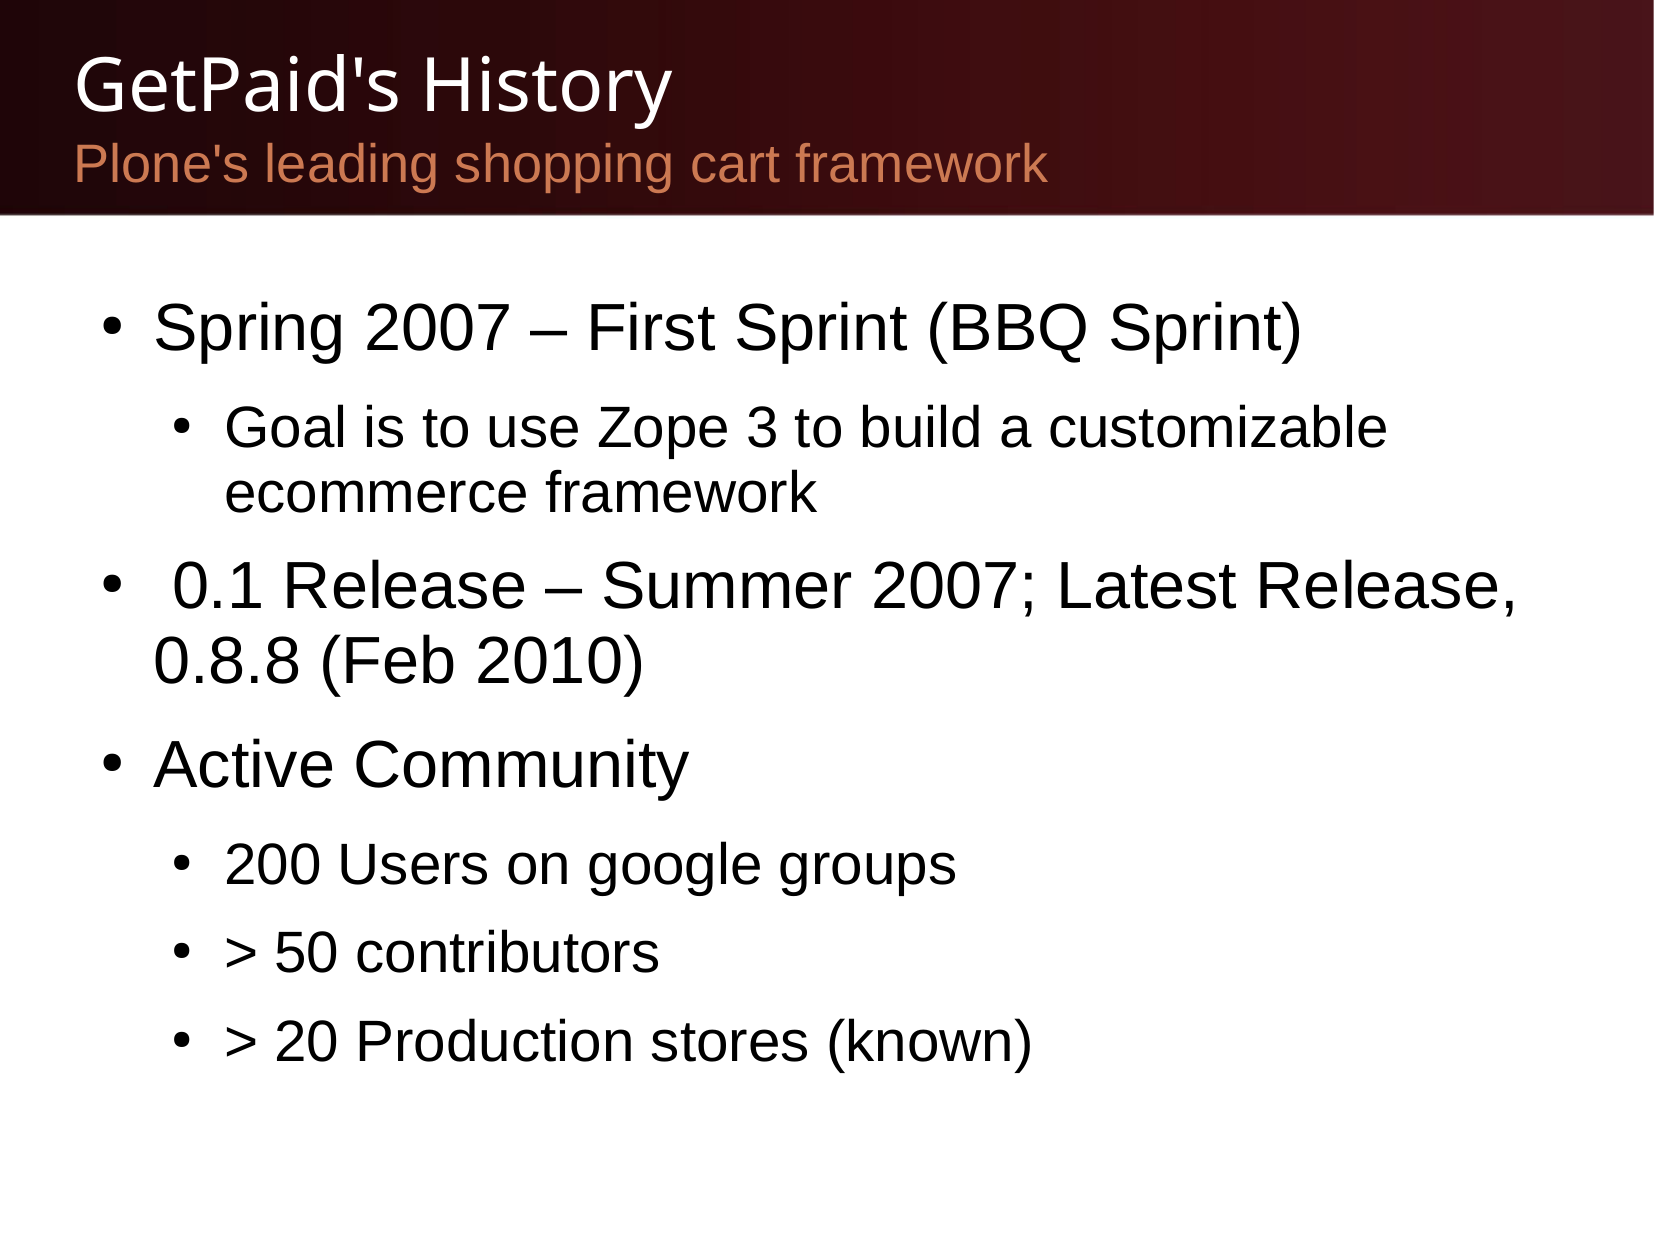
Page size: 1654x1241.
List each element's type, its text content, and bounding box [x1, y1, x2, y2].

list Spring 2007 – First Sprint (BBQ Sprint) Goal is to use Zope 3 to build a customizable ecommerce framework 0.1 Release – Summer 2007; Latest Release, 0.8.8 (Feb 2010) Active Community 200 Users on google groups > 50 contributors > 20 Production stores (known) [82, 290, 1571, 1109]
picture [0, 0, 1654, 1241]
text_box GetPaid's History Plone's leading shopping cart framework [59, 23, 1554, 205]
